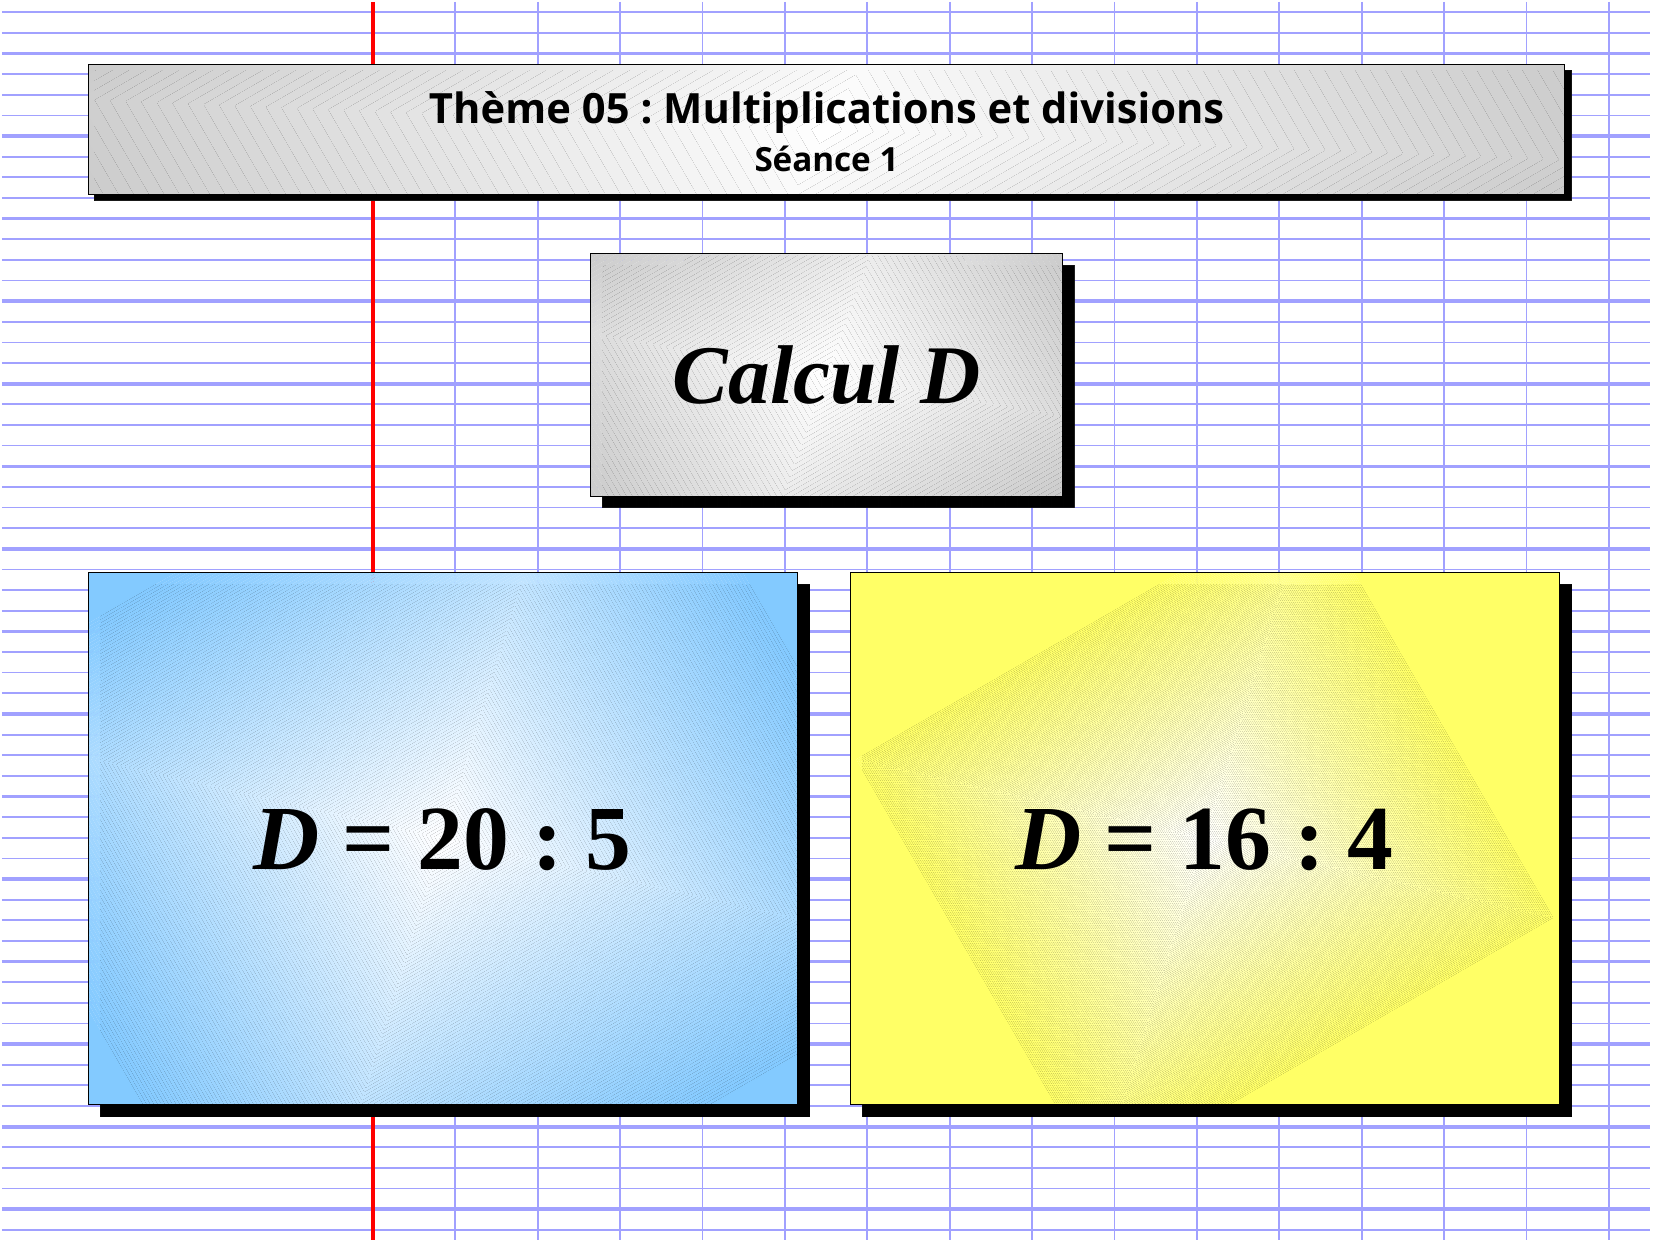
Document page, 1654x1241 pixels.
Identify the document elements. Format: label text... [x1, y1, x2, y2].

text_box D = 16 : 4 [850, 572, 1560, 1105]
text_box D = 20 : 5 [88, 572, 798, 1105]
picture [0, 0, 1654, 1241]
text_box Thème 05 : Multiplications et divisions Séance 1 [88, 64, 1565, 195]
text_box Calcul D [590, 253, 1063, 497]
